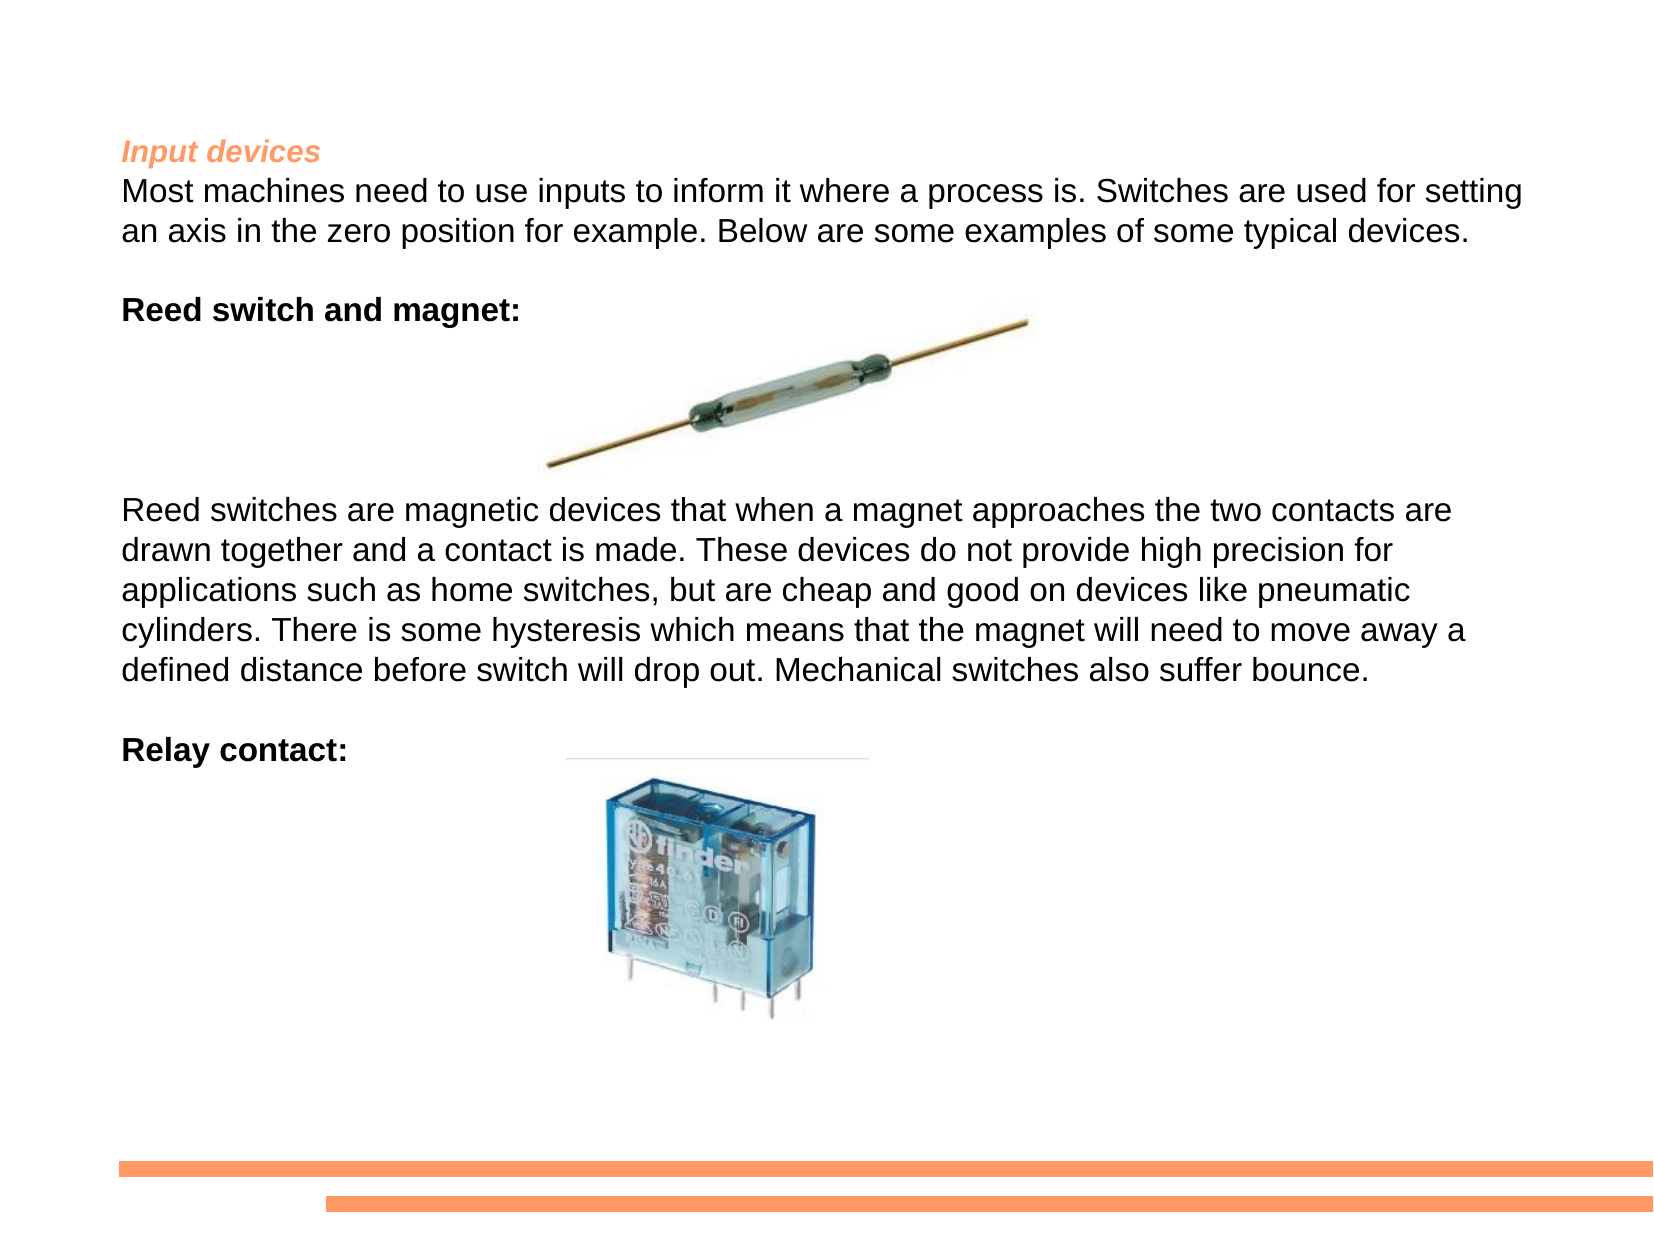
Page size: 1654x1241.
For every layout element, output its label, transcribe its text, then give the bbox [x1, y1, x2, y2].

picture [565, 757, 869, 1040]
title Input devices [121, 130, 1534, 168]
picture [537, 302, 1047, 497]
list Most machines need to use inputs to inform it where a process is. Switches are used for setting an axis in the zero position for example. Below are some examples of some typical devices. Reed switch and magnet: Reed switches are magnetic devices that when a magnet approaches the two contacts are drawn together and a contact is made. These devices do not provide high precision for applications such as home switches, but are cheap and good on devices like pneumatic cylinders. There is some hysteresis which means that the magnet will need to move away a defined distance before switch will drop out. Mechanical switches also suffer bounce. Relay contact: [121, 168, 1551, 1098]
